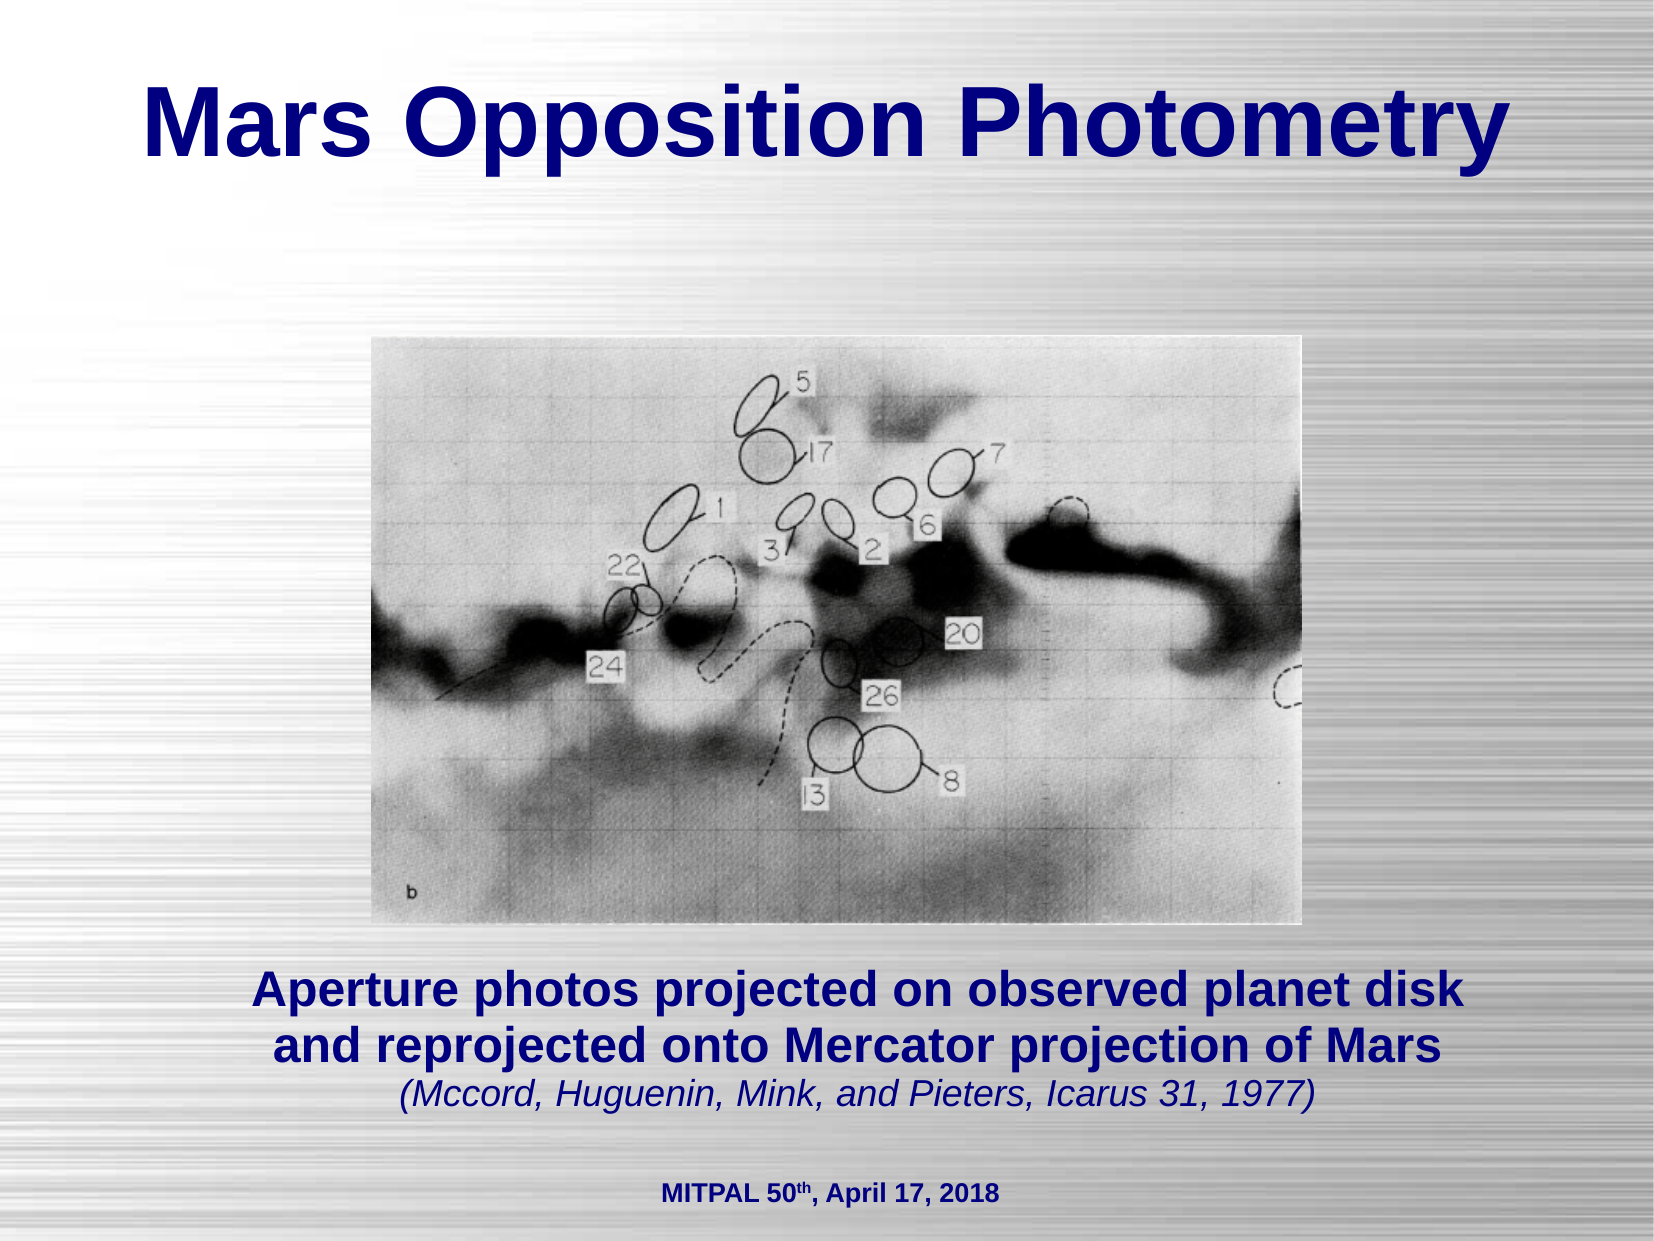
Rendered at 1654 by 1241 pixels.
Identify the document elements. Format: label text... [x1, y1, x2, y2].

text_box MITPAL 50th, April 17, 2018 [646, 1170, 1015, 1218]
picture [0, 0, 1654, 1241]
text_box Mars Opposition Photometry [29, 58, 1625, 186]
text_box Aperture photos projected on observed planet disk and reprojected onto Mercator projection of Mars (Mccord, Huguenin, Mink, and Pieters, Icarus 31, 1977) [236, 953, 1481, 1125]
